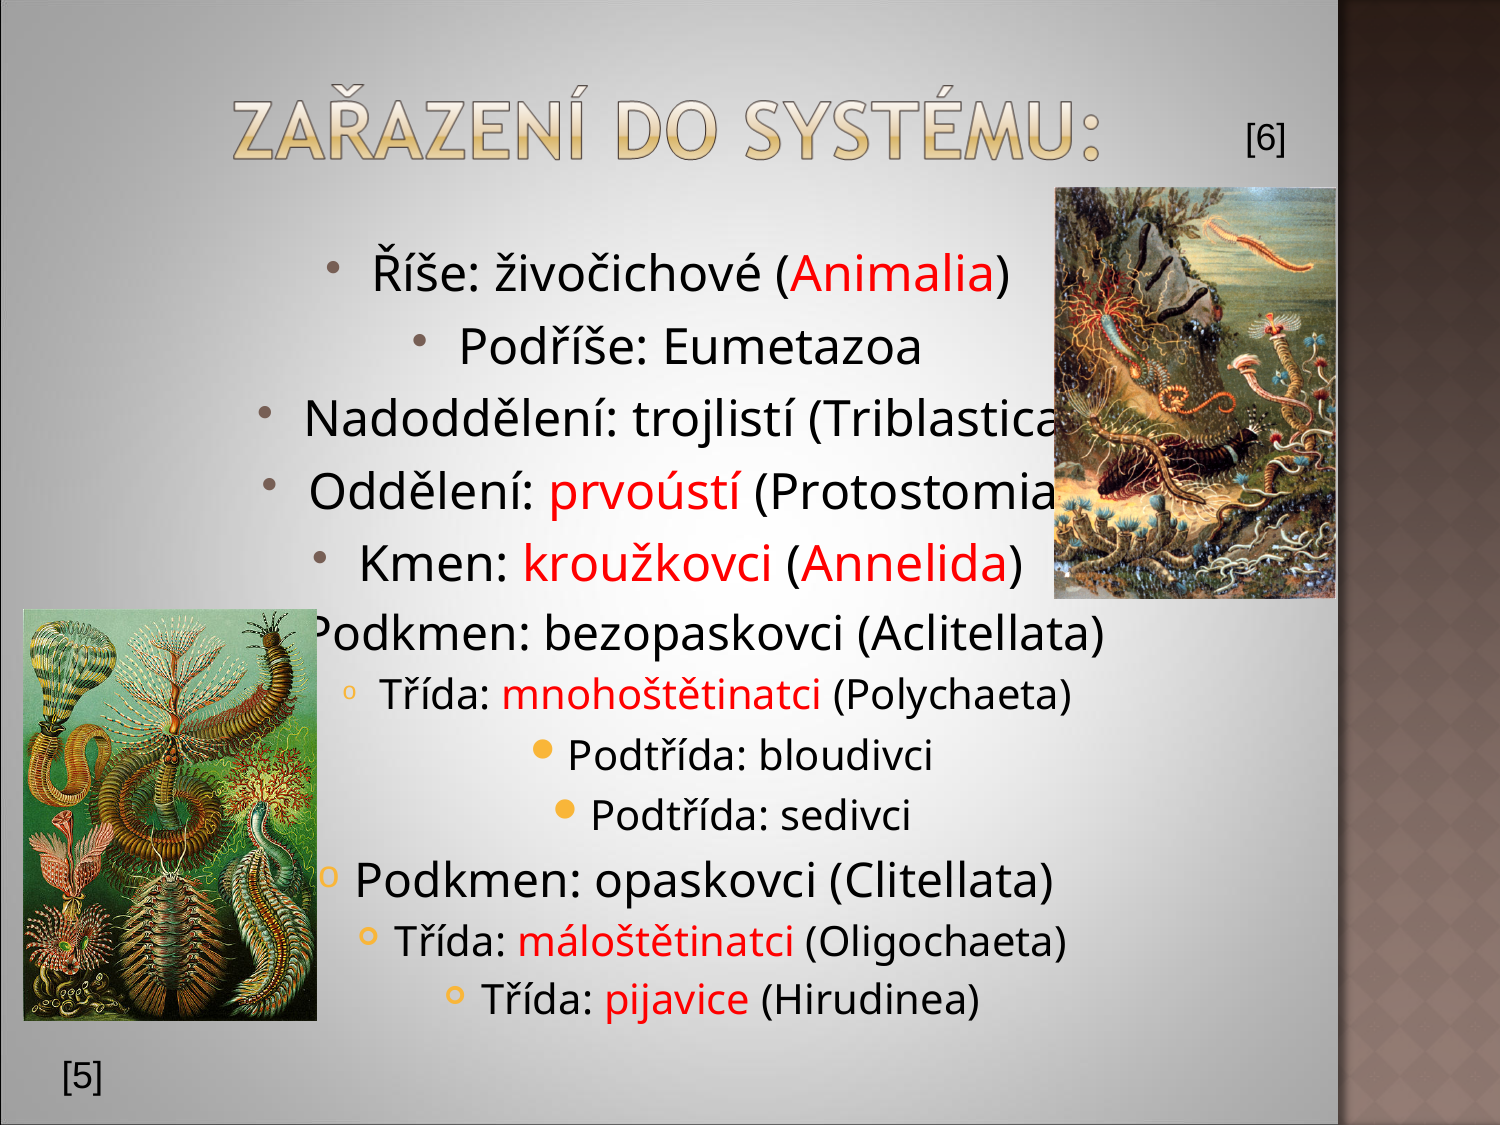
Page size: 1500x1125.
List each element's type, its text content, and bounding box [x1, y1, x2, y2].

text_box [73, 52, 1265, 178]
text_box [6] [1230, 105, 1328, 166]
text_box [5] [46, 1042, 202, 1104]
list Říše: živočichové (Animalia) Podříše: Eumetazoa Nadoddělení: trojlistí (Triblastica) Oddělení: prvoústí (Protostomia) Kmen: kroužkovci (Annelida) Podkmen: bezopaskovci (Aclitellata) Třída: mnohoštětinatci (Polychaeta) Podtřída: bloudivci Podtřída: sedivci Podkmen: opaskovci (Clitellata) Třída: máloštětinatci (Oligochaeta) Třída: pijavice (Hirudinea) [75, 234, 1263, 1109]
picture [0, 0, 1500, 1125]
